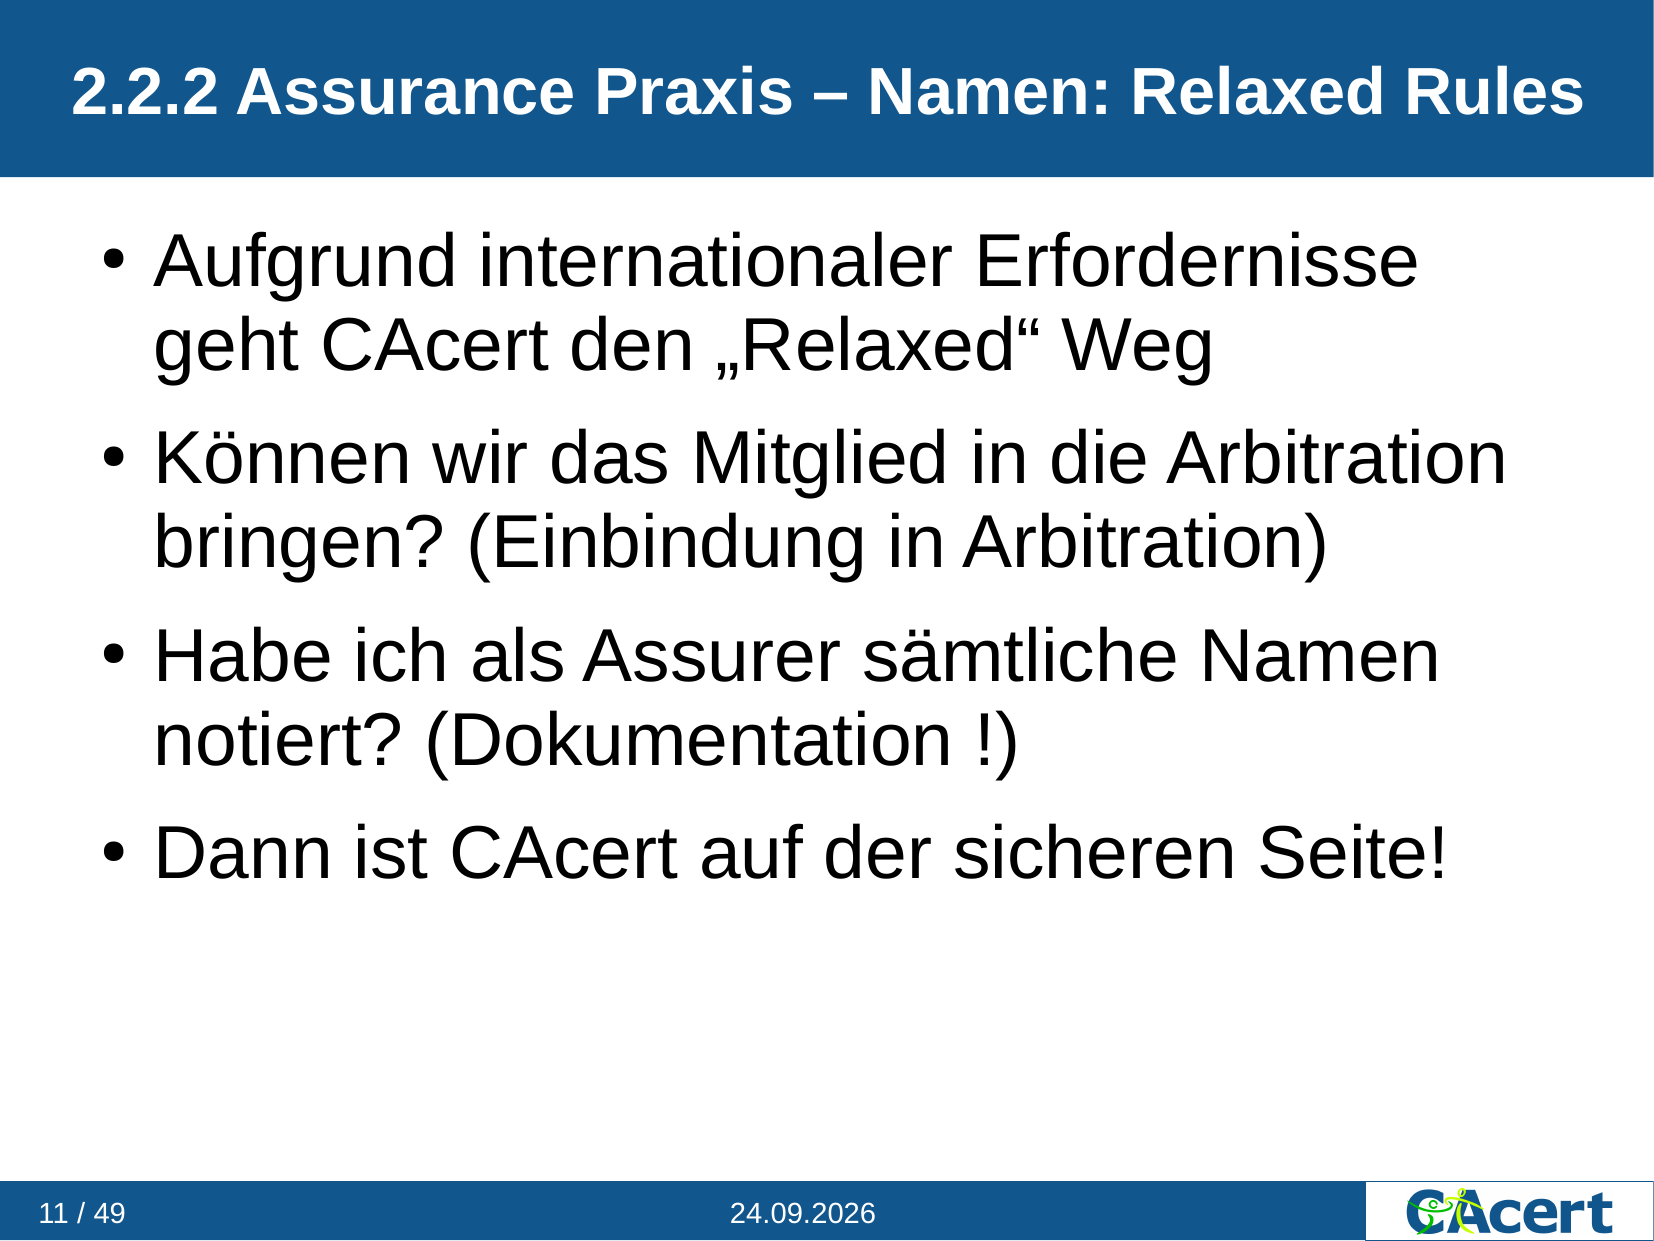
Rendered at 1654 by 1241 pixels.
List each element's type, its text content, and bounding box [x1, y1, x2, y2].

picture [1406, 1187, 1613, 1235]
title 2.2.2 Assurance Praxis – Namen: Relaxed Rules [43, 17, 1615, 166]
list Aufgrund internationaler Erfordernisse geht CAcert den „Relaxed“ Weg Können wir das Mitglied in die Arbitration bringen? (Einbindung in Arbitration) Habe ich als Assurer sämtliche Namen notiert? (Dokumentation !) Dann ist CAcert auf der sicheren Seite! [82, 218, 1571, 1091]
